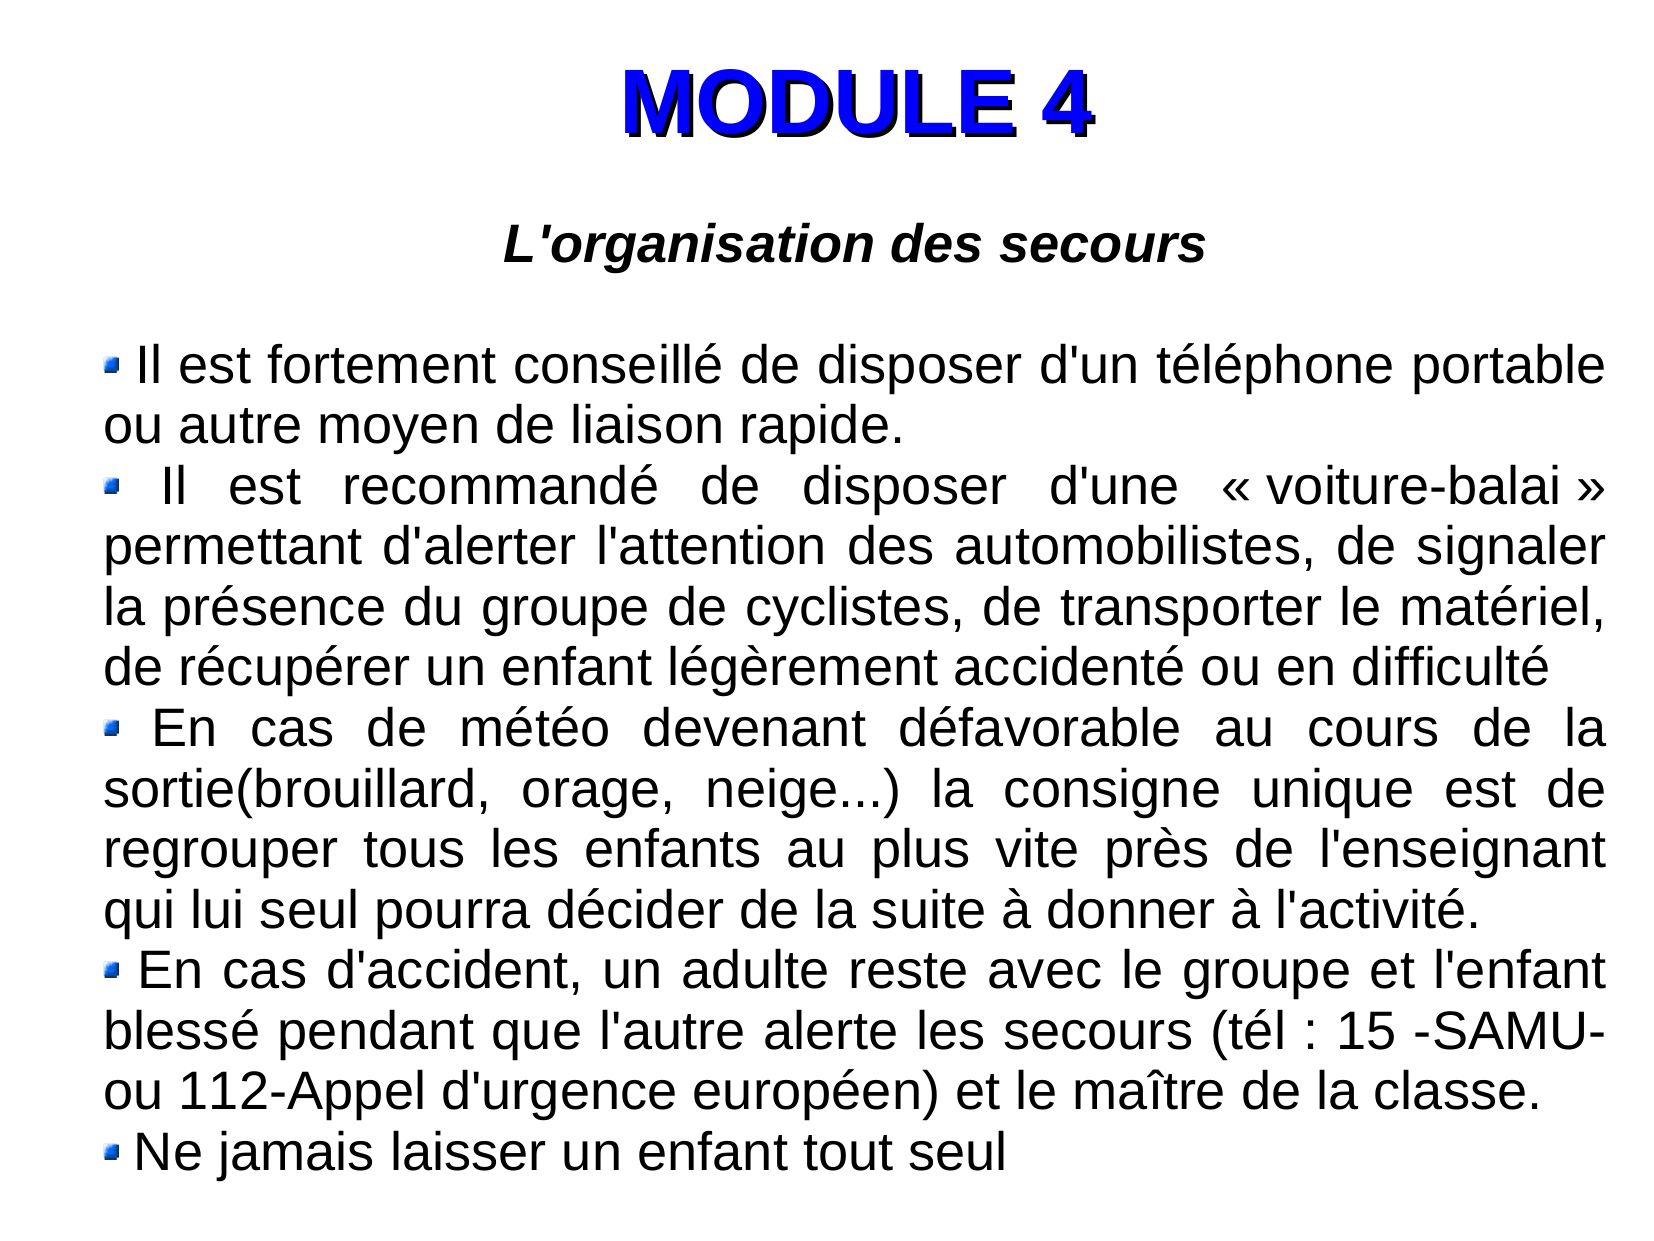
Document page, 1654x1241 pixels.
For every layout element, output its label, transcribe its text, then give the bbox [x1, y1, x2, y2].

text_box MODULE 4 L'organisation des secours Il est fortement conseillé de disposer d'un téléphone portable ou autre moyen de liaison rapide. Il est recommandé de disposer d'une « voiture-balai » permettant d'alerter l'attention des automobilistes, de signaler la présence du groupe de cyclistes, de transporter le matériel, de récupérer un enfant légèrement accidenté ou en difficulté En cas de météo devenant défavorable au cours de la sortie(brouillard, orage, neige...) la consigne unique est de regrouper tous les enfants au plus vite près de l'enseignant qui lui seul pourra décider de la suite à donner à l'activité. En cas d'accident, un adulte reste avec le groupe et l'enfant blessé pendant que l'autre alerte les secours (tél : 15 -SAMU- ou 112-Appel d'urgence européen) et le maître de la classe. Ne jamais laisser un enfant tout seul [88, 42, 1625, 1241]
